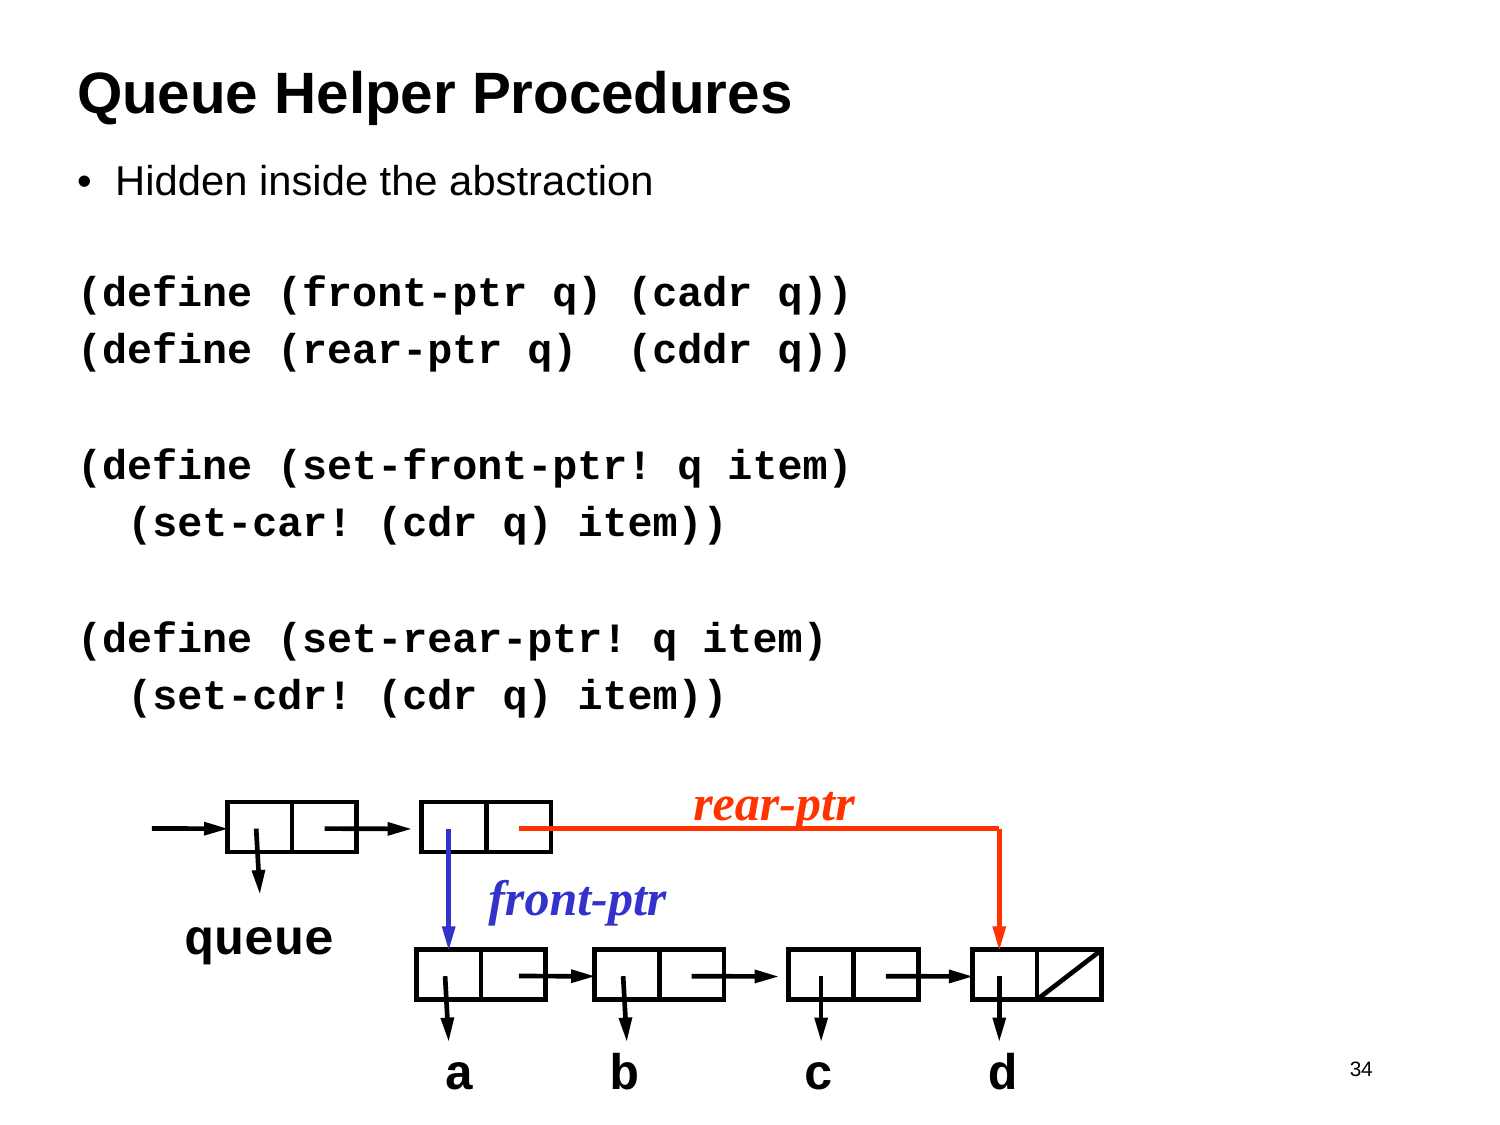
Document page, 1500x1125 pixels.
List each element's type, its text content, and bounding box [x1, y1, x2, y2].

title Queue Helper Procedures [62, 24, 1338, 150]
text_box b [594, 1031, 655, 1108]
text_box rear-ptr [678, 762, 870, 839]
list Hidden inside the abstraction (define (front-ptr q) (cadr q)) (define (rear-ptr q) (cddr q)) (define (set-front-ptr! q item) (set-car! (cdr q) item)) (define (set-rear-ptr! q item) (set-cdr! (cdr q) item)) [62, 150, 1450, 763]
text_box d [972, 1031, 1033, 1108]
text_box front-ptr [473, 857, 682, 933]
text_box c [789, 1031, 849, 1108]
text_box queue [169, 896, 350, 972]
text_box a [429, 1031, 490, 1108]
